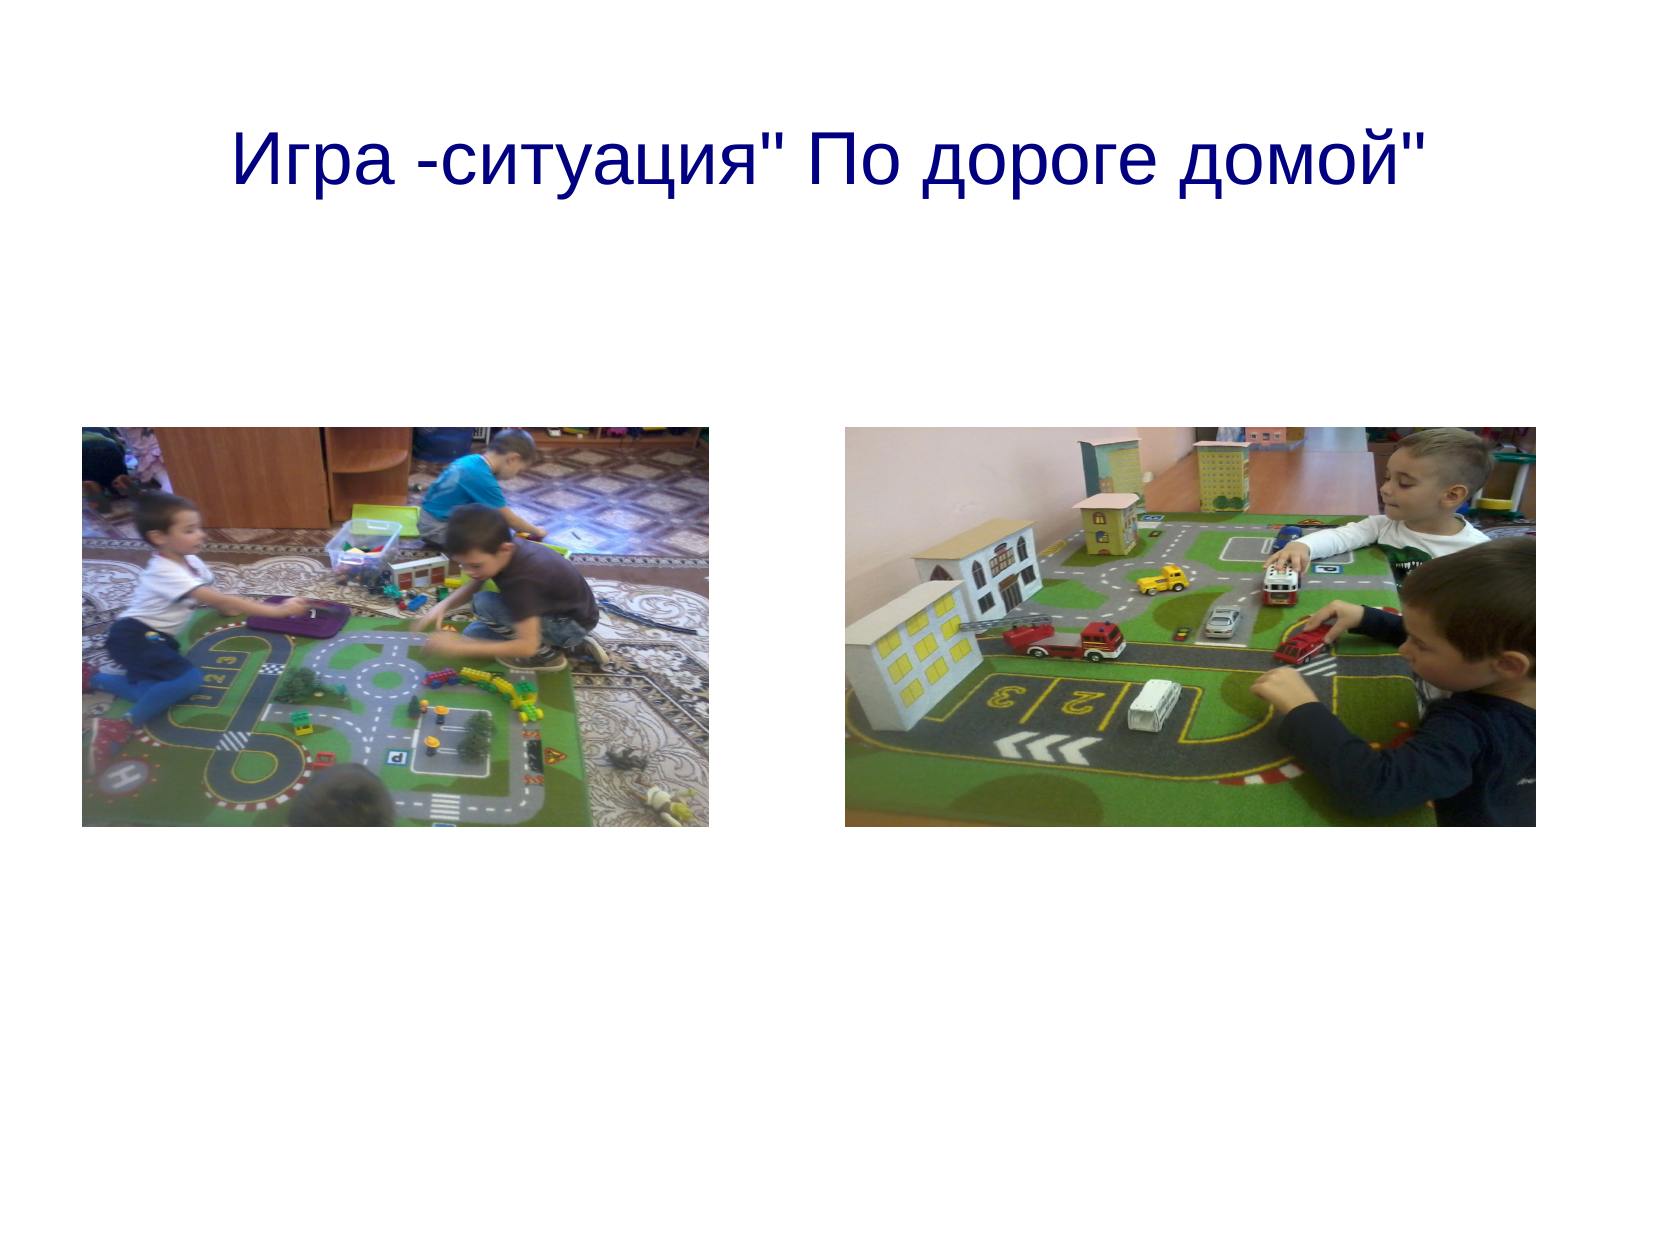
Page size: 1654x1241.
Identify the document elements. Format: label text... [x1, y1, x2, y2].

title Игра -ситуация" По дороге домой" [82, 49, 1571, 257]
picture [82, 427, 709, 827]
picture [845, 427, 1536, 827]
